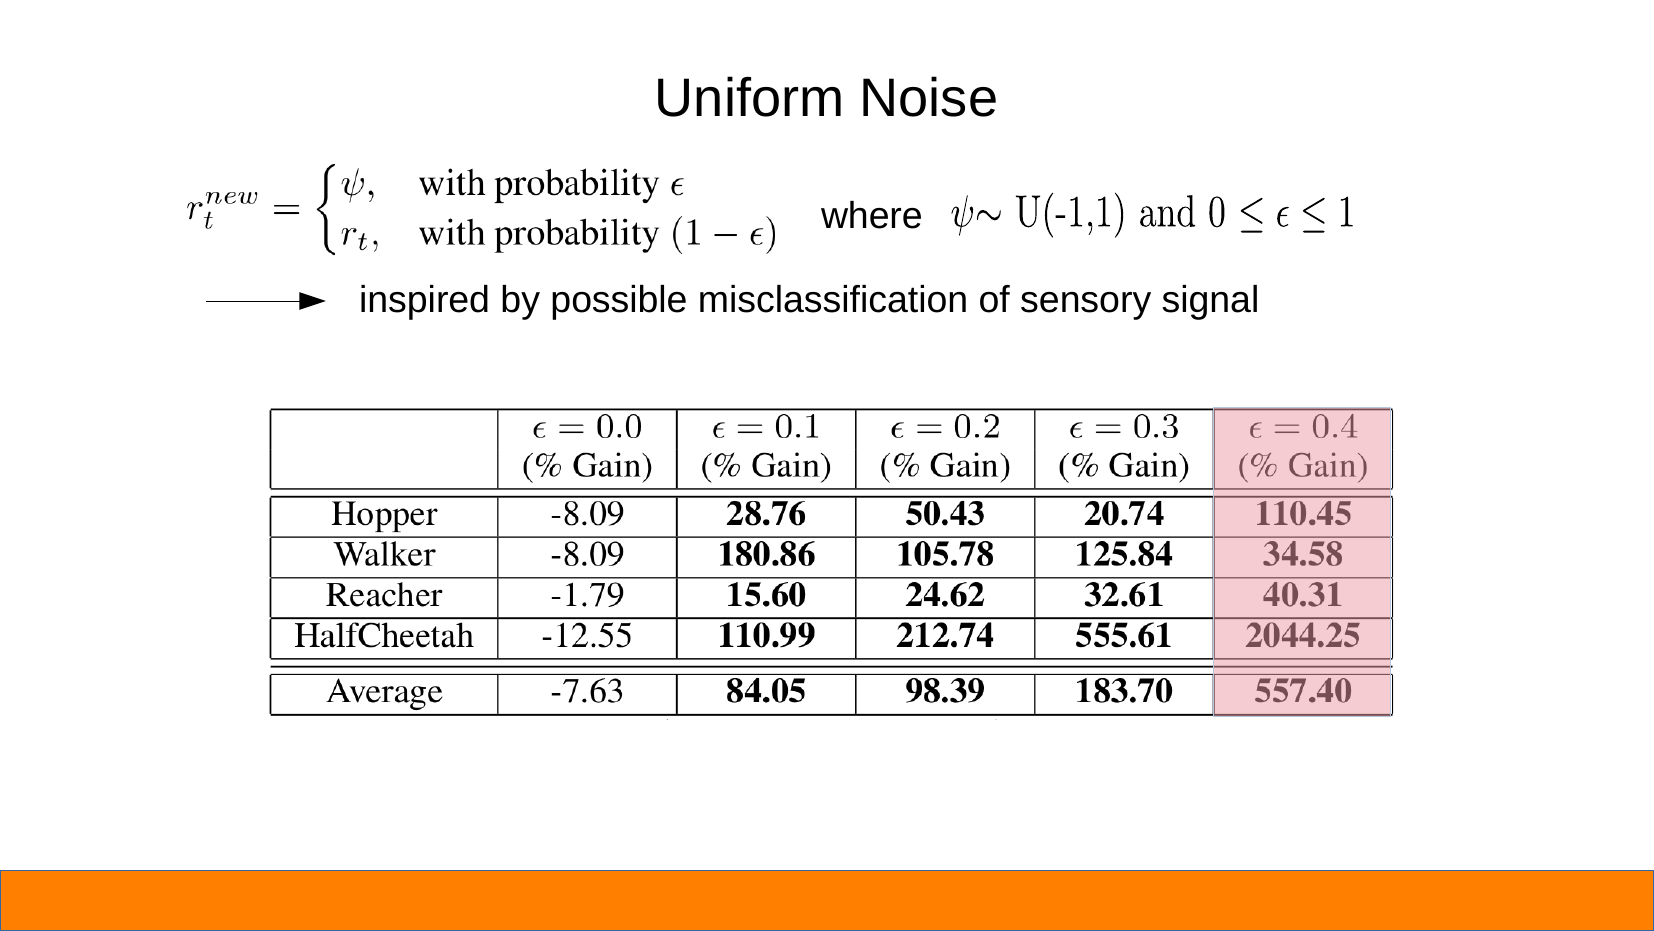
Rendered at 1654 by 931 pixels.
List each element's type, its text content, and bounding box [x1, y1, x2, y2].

text_box where inspired by possible misclassification of sensory signal [71, 186, 1572, 412]
text_box [0, 870, 1654, 931]
picture [169, 162, 777, 264]
picture [262, 412, 1396, 721]
text_box Uniform Noise [253, 60, 1400, 186]
text_box [1213, 407, 1391, 717]
picture [950, 192, 1356, 238]
